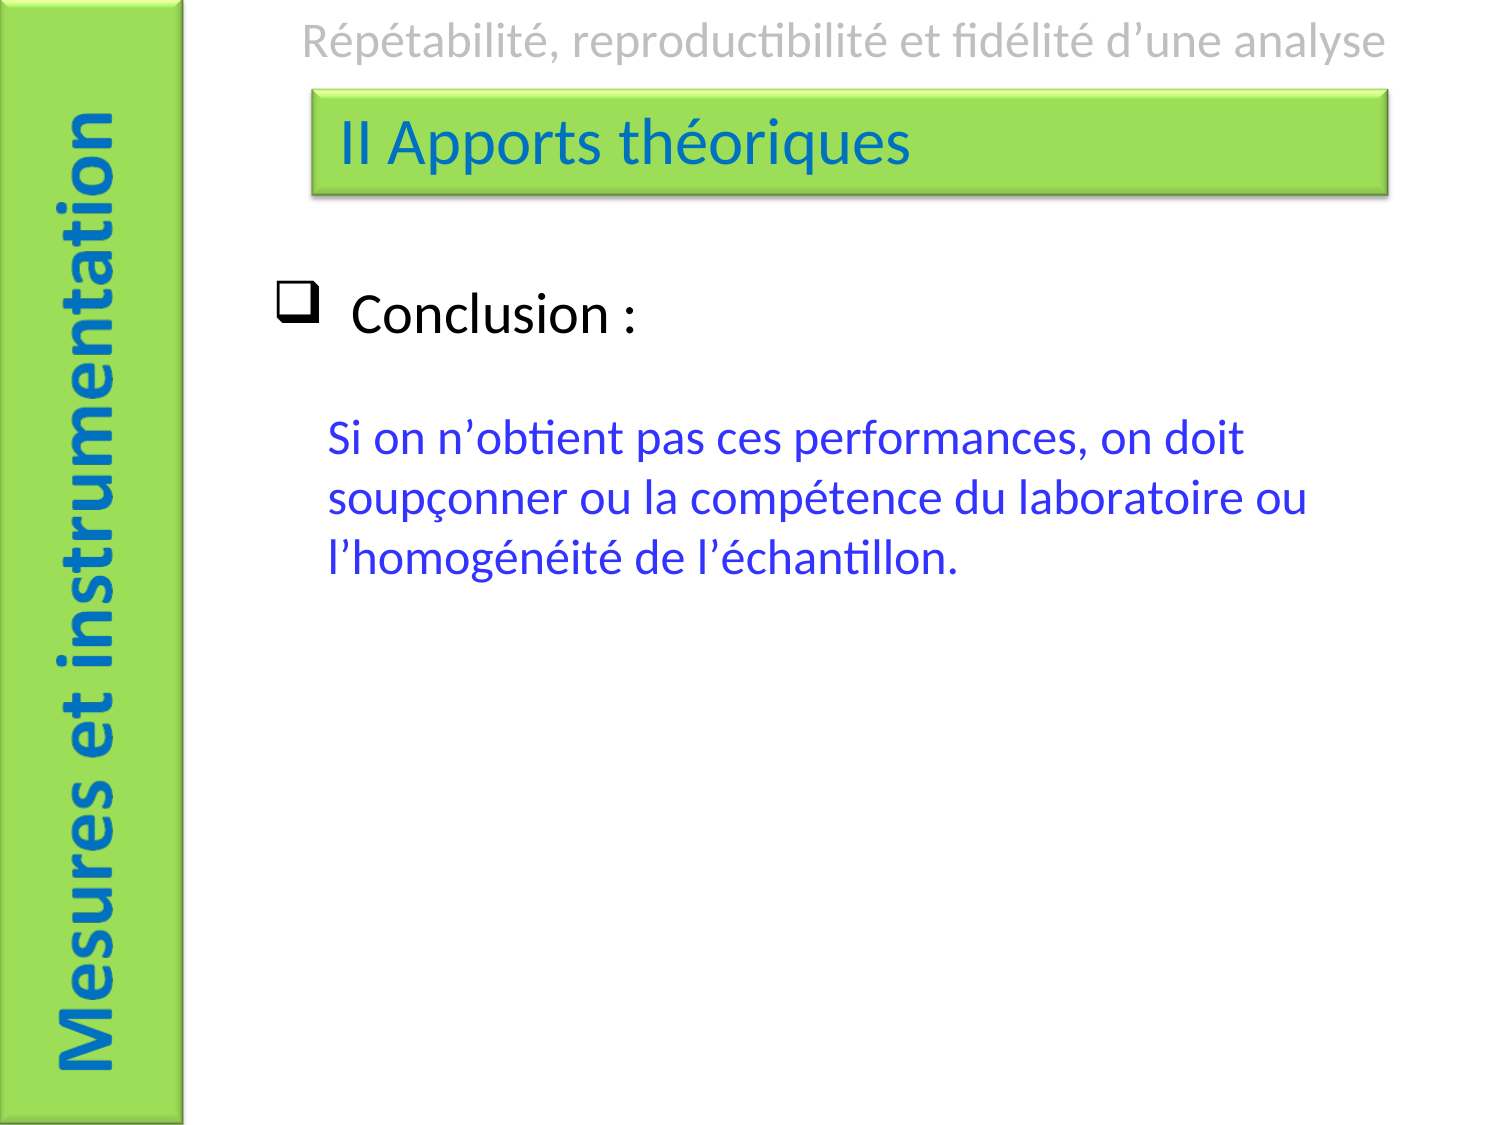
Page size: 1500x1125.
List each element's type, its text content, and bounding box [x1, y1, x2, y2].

picture [0, 0, 192, 1125]
text_box Si on n’obtient pas ces performances, on doit soupçonner ou la compétence du laboratoire ou l’homogénéité de l’échantillon. [312, 397, 1388, 593]
text_box Conclusion : [183, 267, 1500, 339]
text_box II Apports théoriques [324, 90, 1388, 186]
picture [303, 84, 1397, 209]
text_box Répétabilité, reproductibilité et fidélité d’une analyse [206, 0, 1483, 76]
